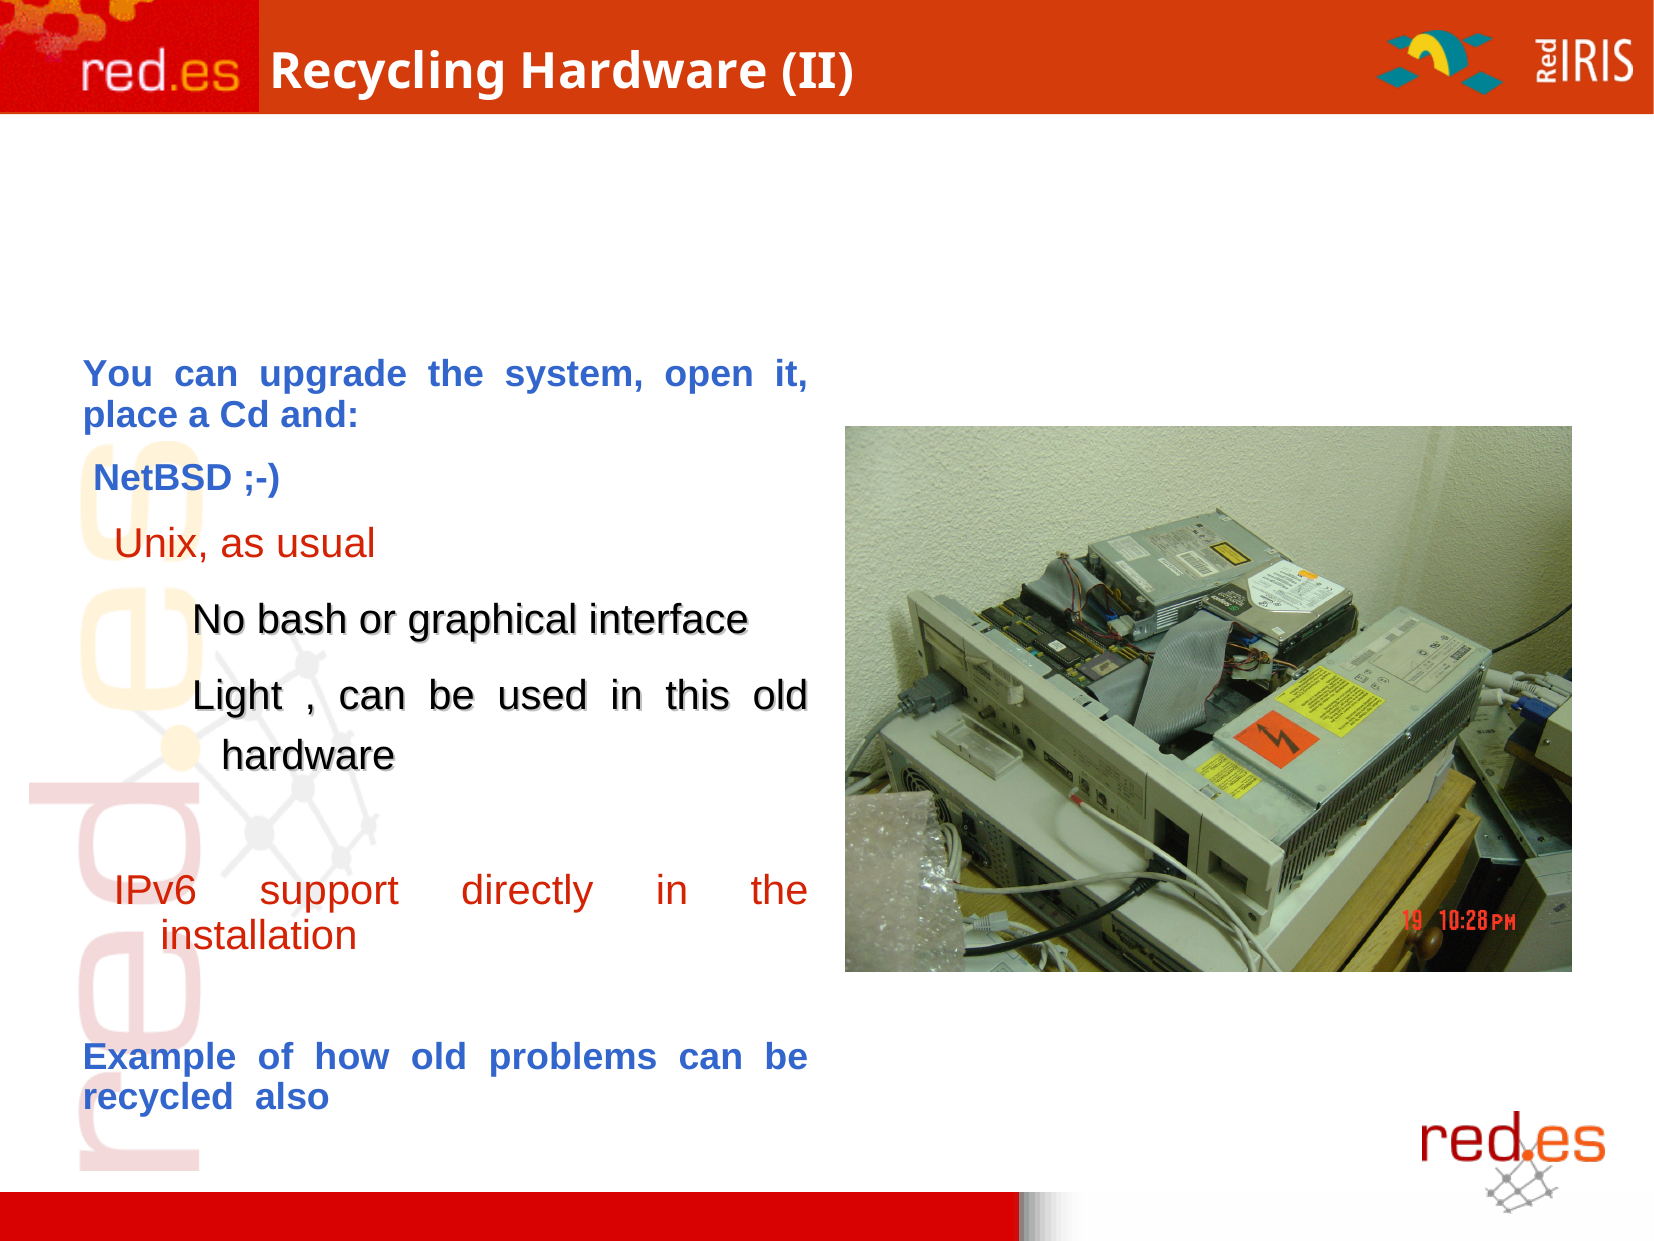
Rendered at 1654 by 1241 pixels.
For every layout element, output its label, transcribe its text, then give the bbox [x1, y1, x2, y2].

picture [0, 0, 259, 112]
picture [29, 441, 380, 1171]
picture [1557, 30, 1633, 95]
picture [0, 1111, 1654, 1241]
title Recycling Hardware (II) [269, 0, 1557, 140]
list You can upgrade the system, open it, place a Cd and: NetBSD ;-) Unix, as usual No bash or graphical interface Light , can be used in this old hardware IPv6 support directly in the installation Example of how old problems can be recycled also [82, 289, 809, 1122]
picture [845, 426, 1572, 972]
